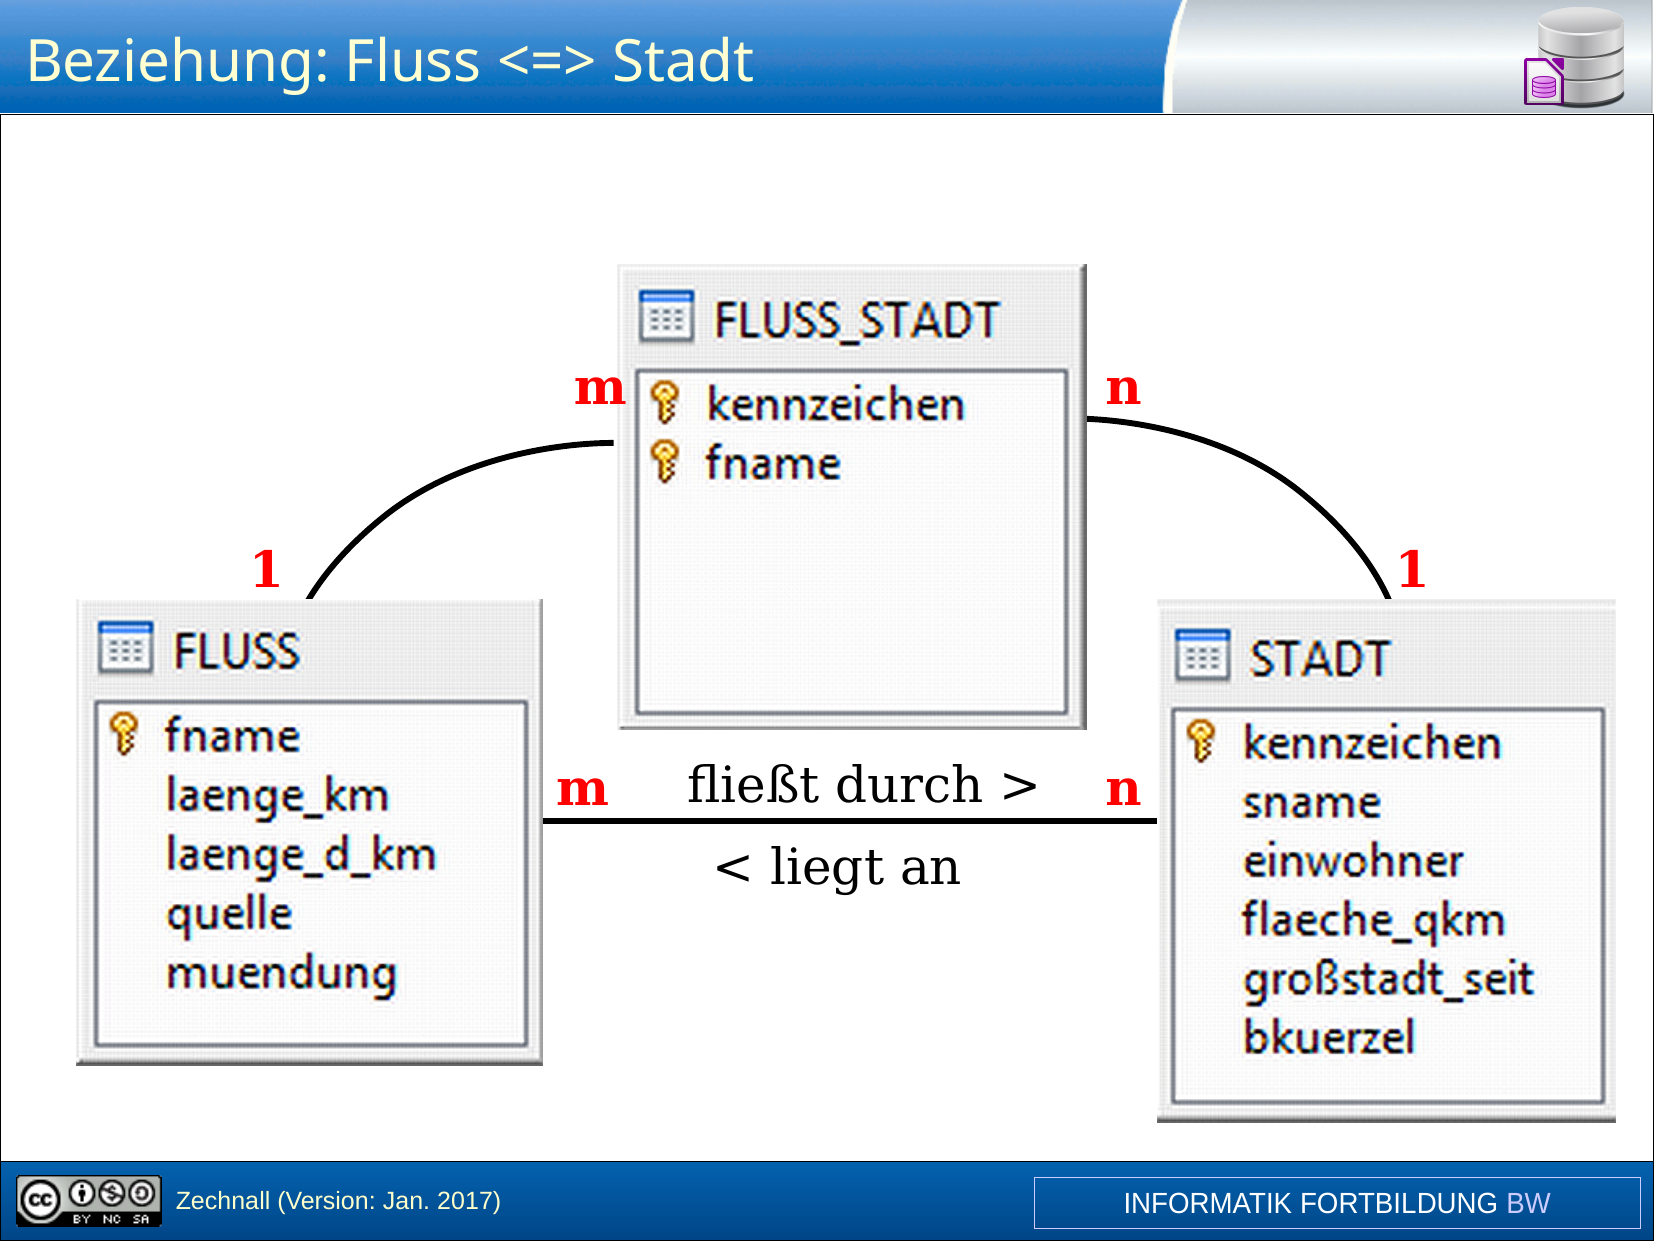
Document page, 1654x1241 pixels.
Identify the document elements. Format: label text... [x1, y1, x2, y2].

picture [1157, 599, 1616, 1123]
text_box fließt durch > [687, 755, 1044, 815]
text_box 1 [1394, 540, 1432, 600]
text_box m [556, 758, 610, 818]
text_box < liegt an [712, 837, 963, 896]
title Beziehung: Fluss <=> Stadt [25, 8, 1468, 109]
text_box n [1105, 758, 1142, 818]
picture [76, 599, 543, 1066]
picture [16, 1175, 162, 1227]
picture [617, 264, 1087, 730]
text_box n [1105, 357, 1142, 416]
text_box m [573, 357, 611, 416]
picture [0, 0, 1654, 113]
text_box 1 [249, 540, 284, 600]
